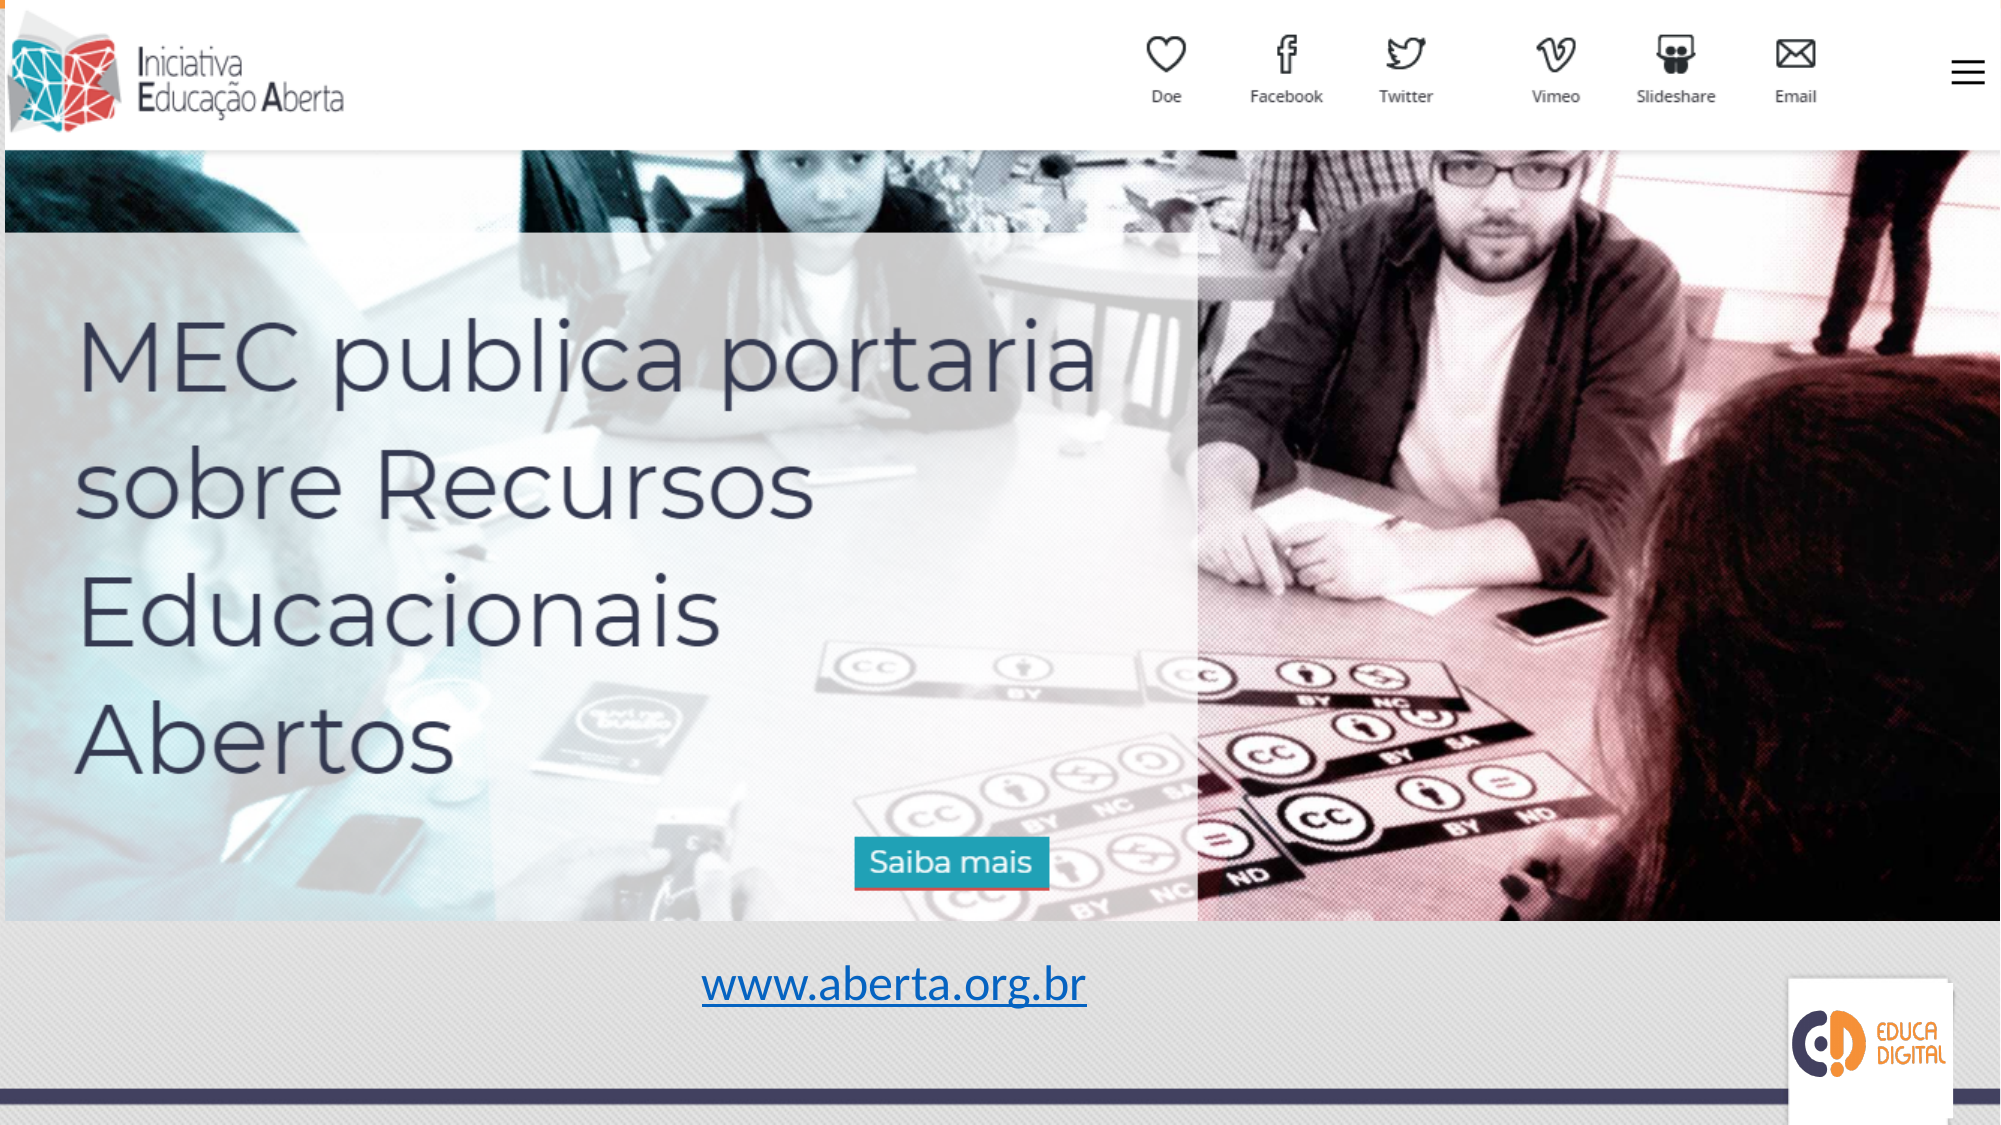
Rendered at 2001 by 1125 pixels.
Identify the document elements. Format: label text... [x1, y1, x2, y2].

text_box [1792, 1115, 1954, 1119]
text_box www.aberta.org.br [585, 942, 1215, 1018]
picture [0, 0, 2001, 1125]
